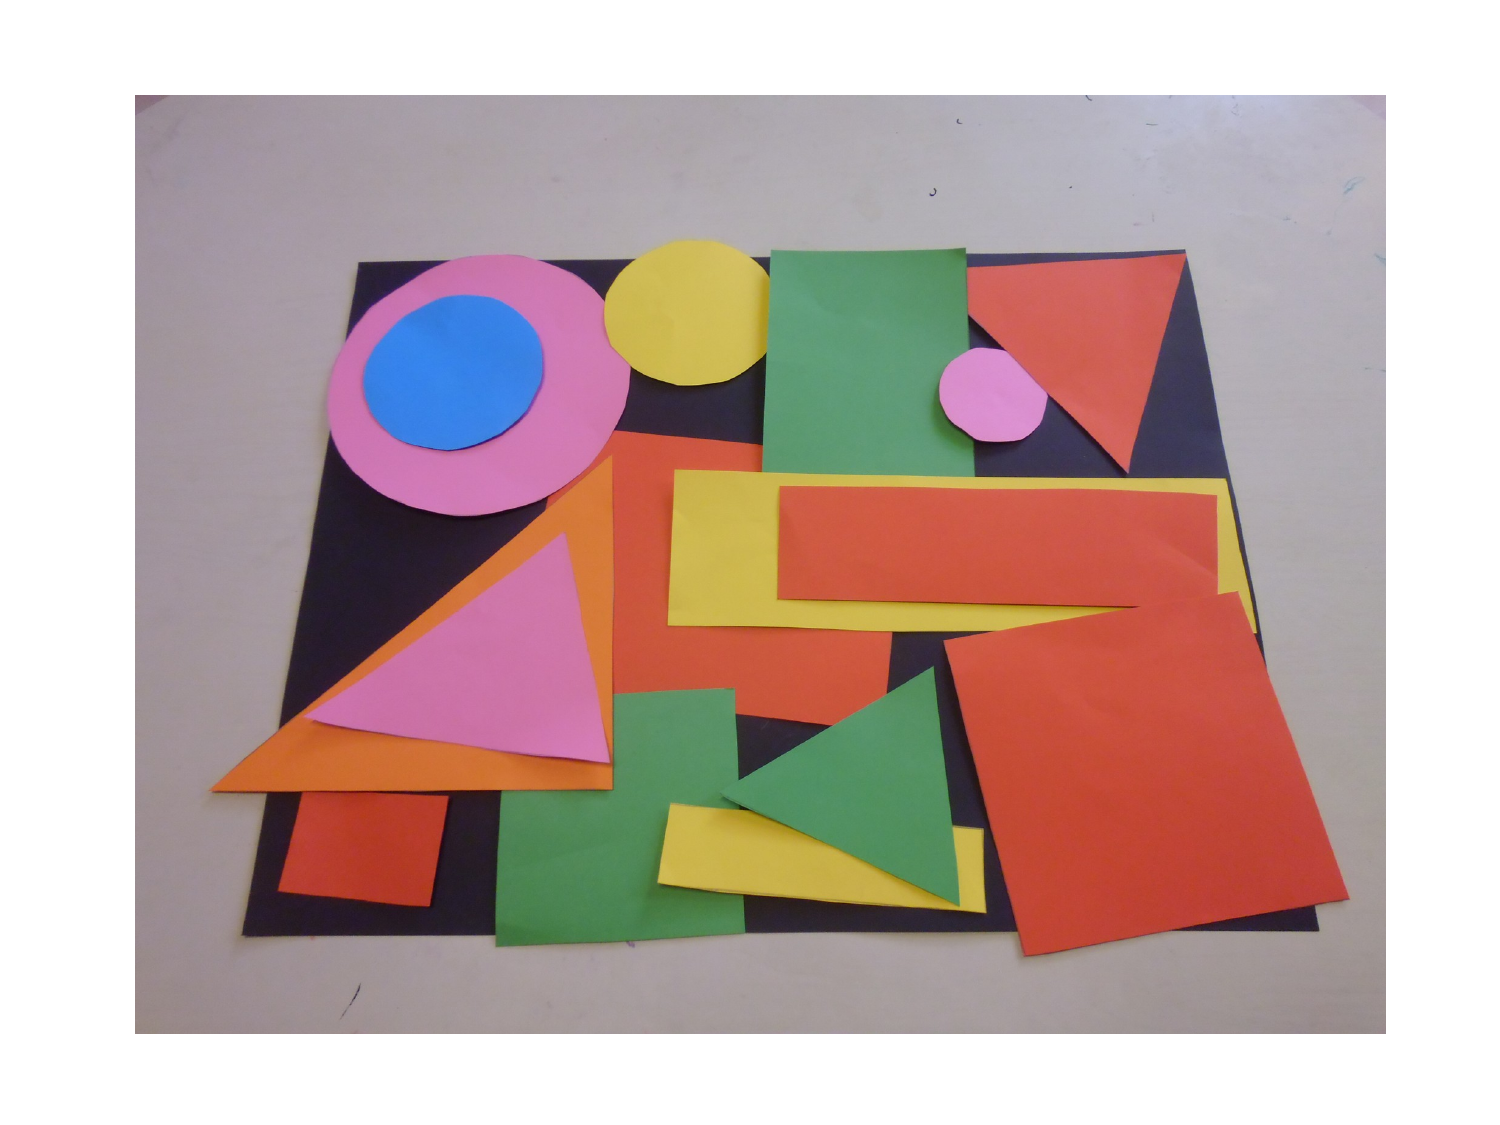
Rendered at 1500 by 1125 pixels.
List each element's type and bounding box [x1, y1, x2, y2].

picture [135, 95, 1386, 1034]
